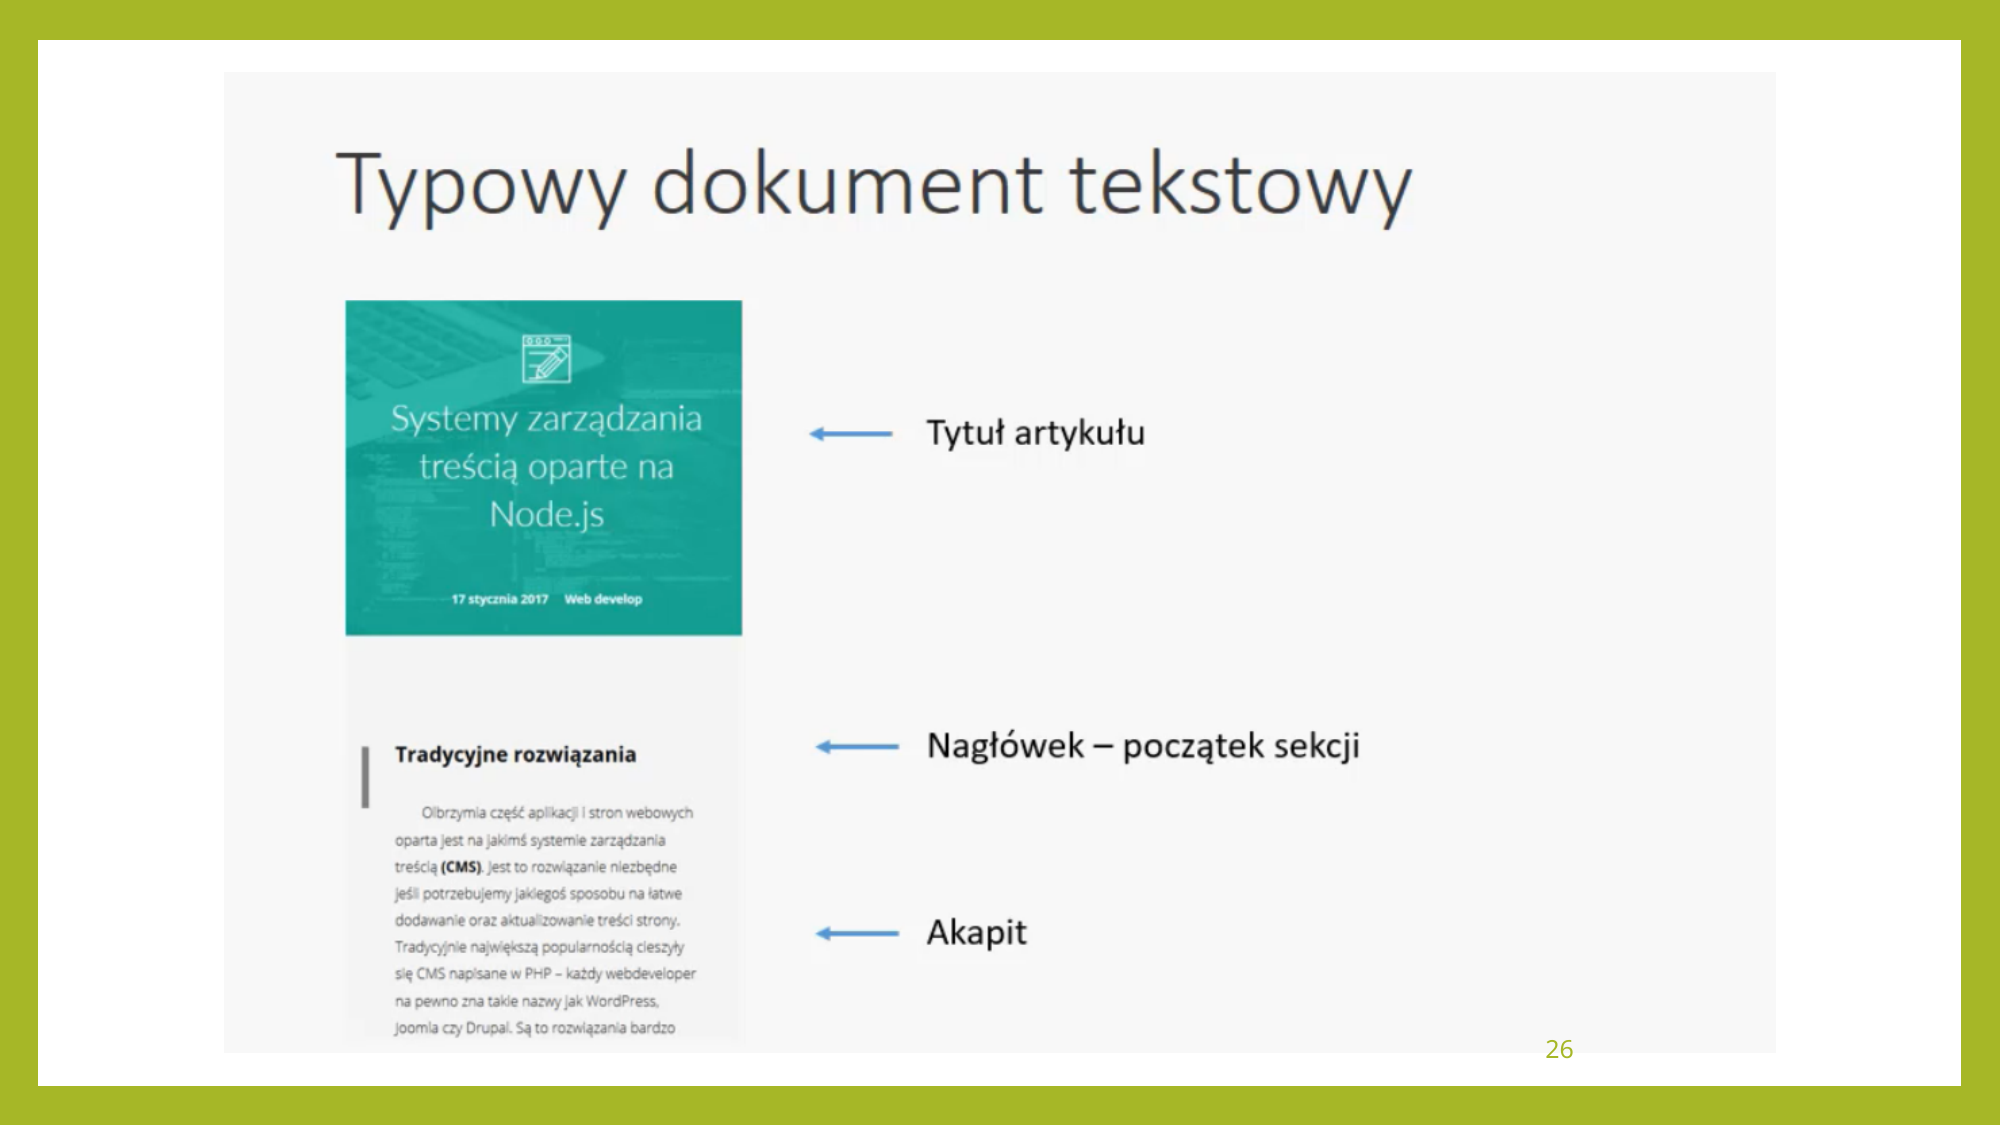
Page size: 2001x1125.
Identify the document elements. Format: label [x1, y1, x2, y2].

picture [224, 72, 1776, 1053]
text_box [1530, 1020, 1811, 1081]
